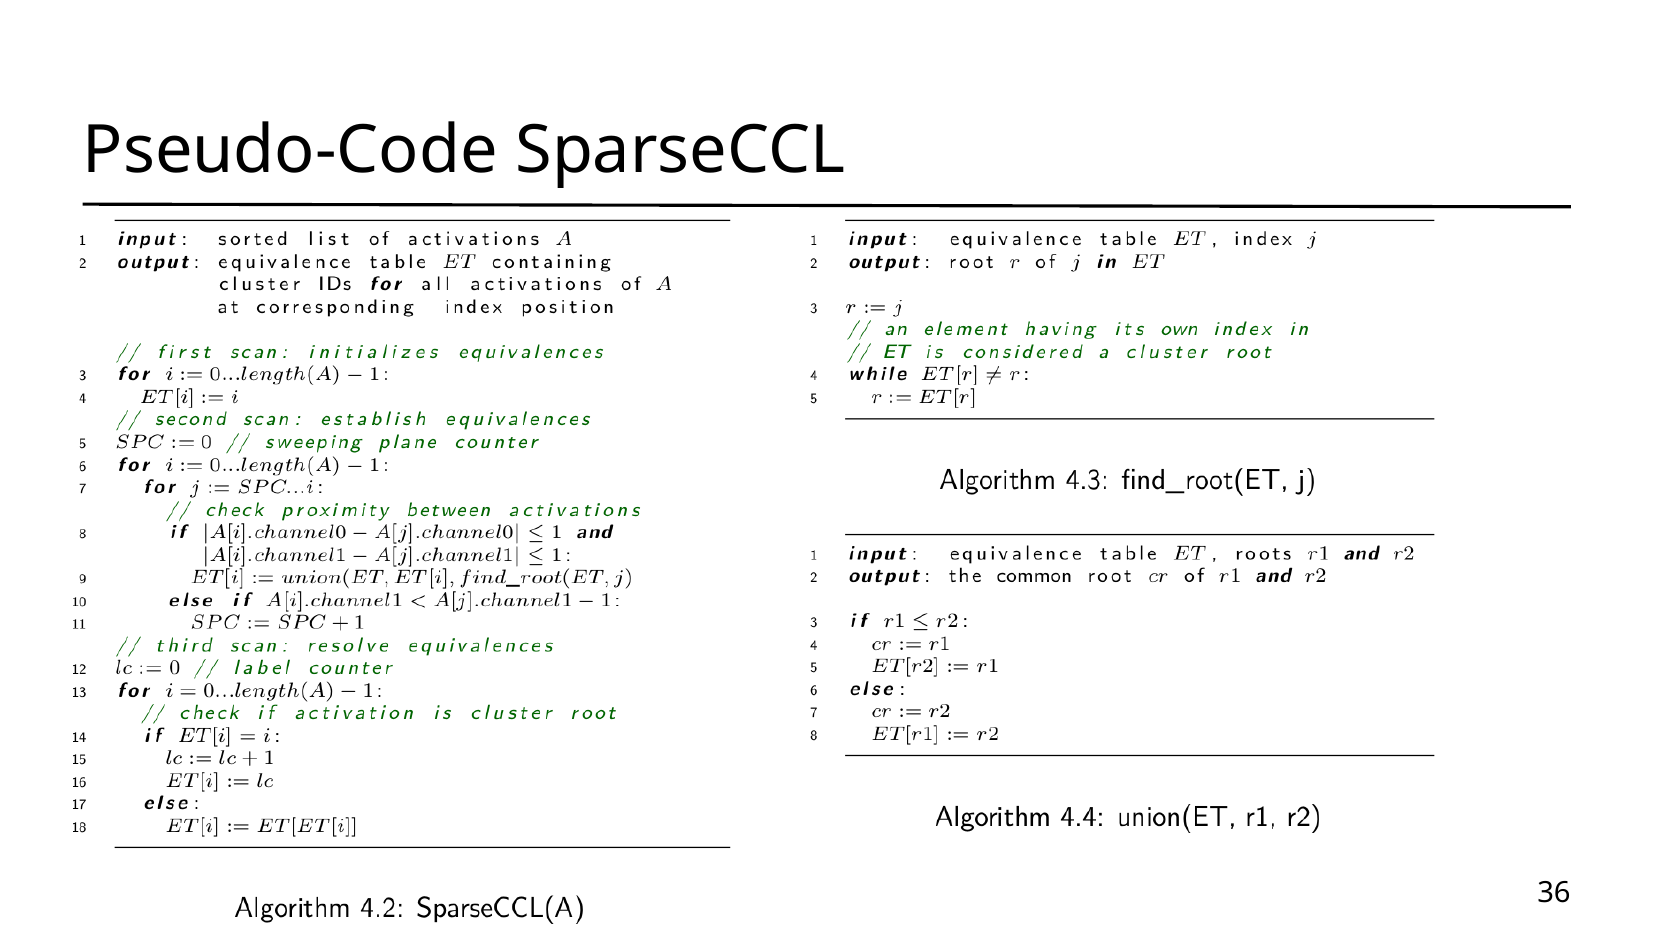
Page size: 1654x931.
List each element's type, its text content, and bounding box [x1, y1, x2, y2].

title Pseudo-Code SparseCCL [82, 37, 1571, 193]
picture [71, 209, 1441, 930]
